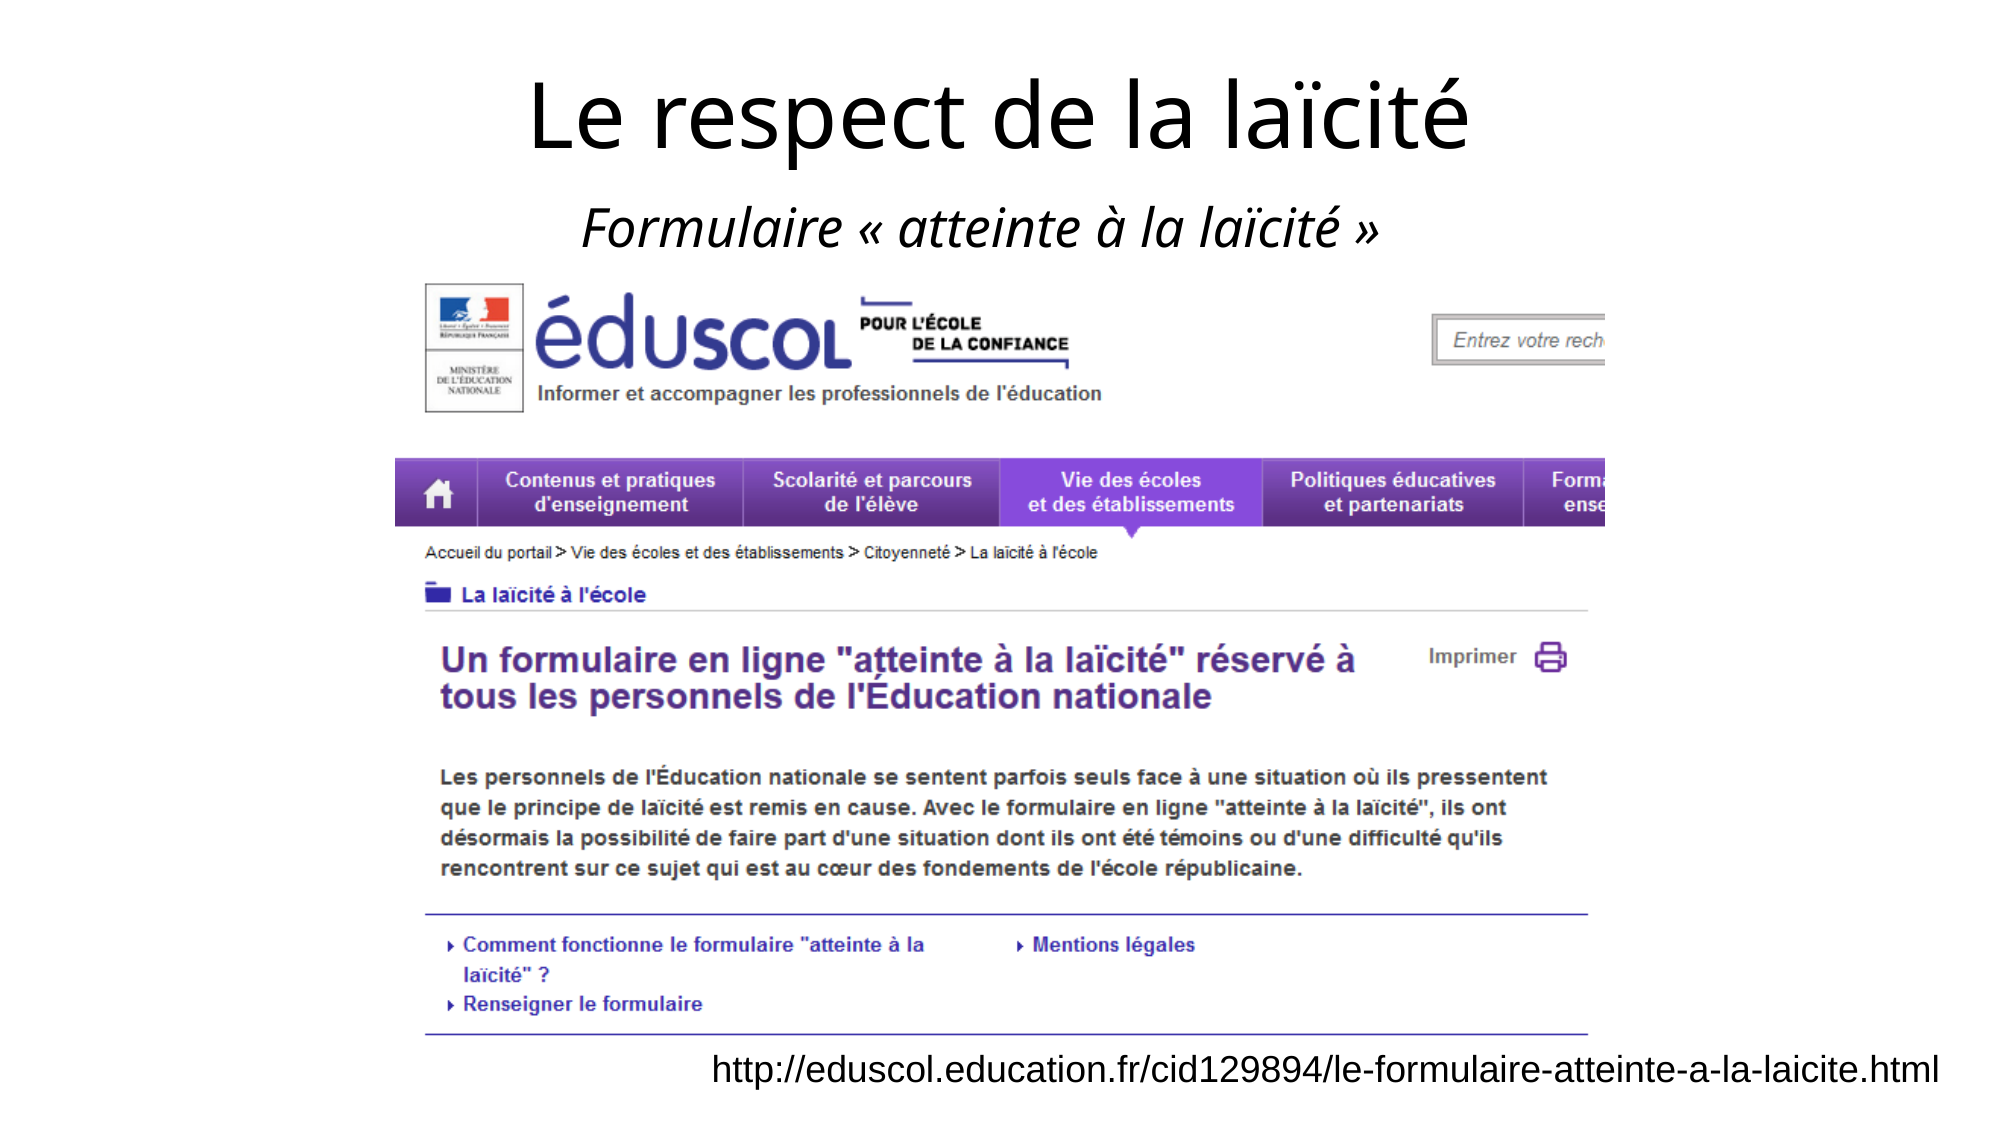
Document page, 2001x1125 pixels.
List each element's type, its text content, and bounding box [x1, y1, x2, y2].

text_box http://eduscol.education.fr/cid129894/le-formulaire-atteinte-a-la-laicite.html [696, 1041, 1956, 1099]
picture [395, 270, 1605, 1040]
title Le respect de la laïcité Formulaire « atteinte à la laïcité » [137, 59, 1863, 278]
